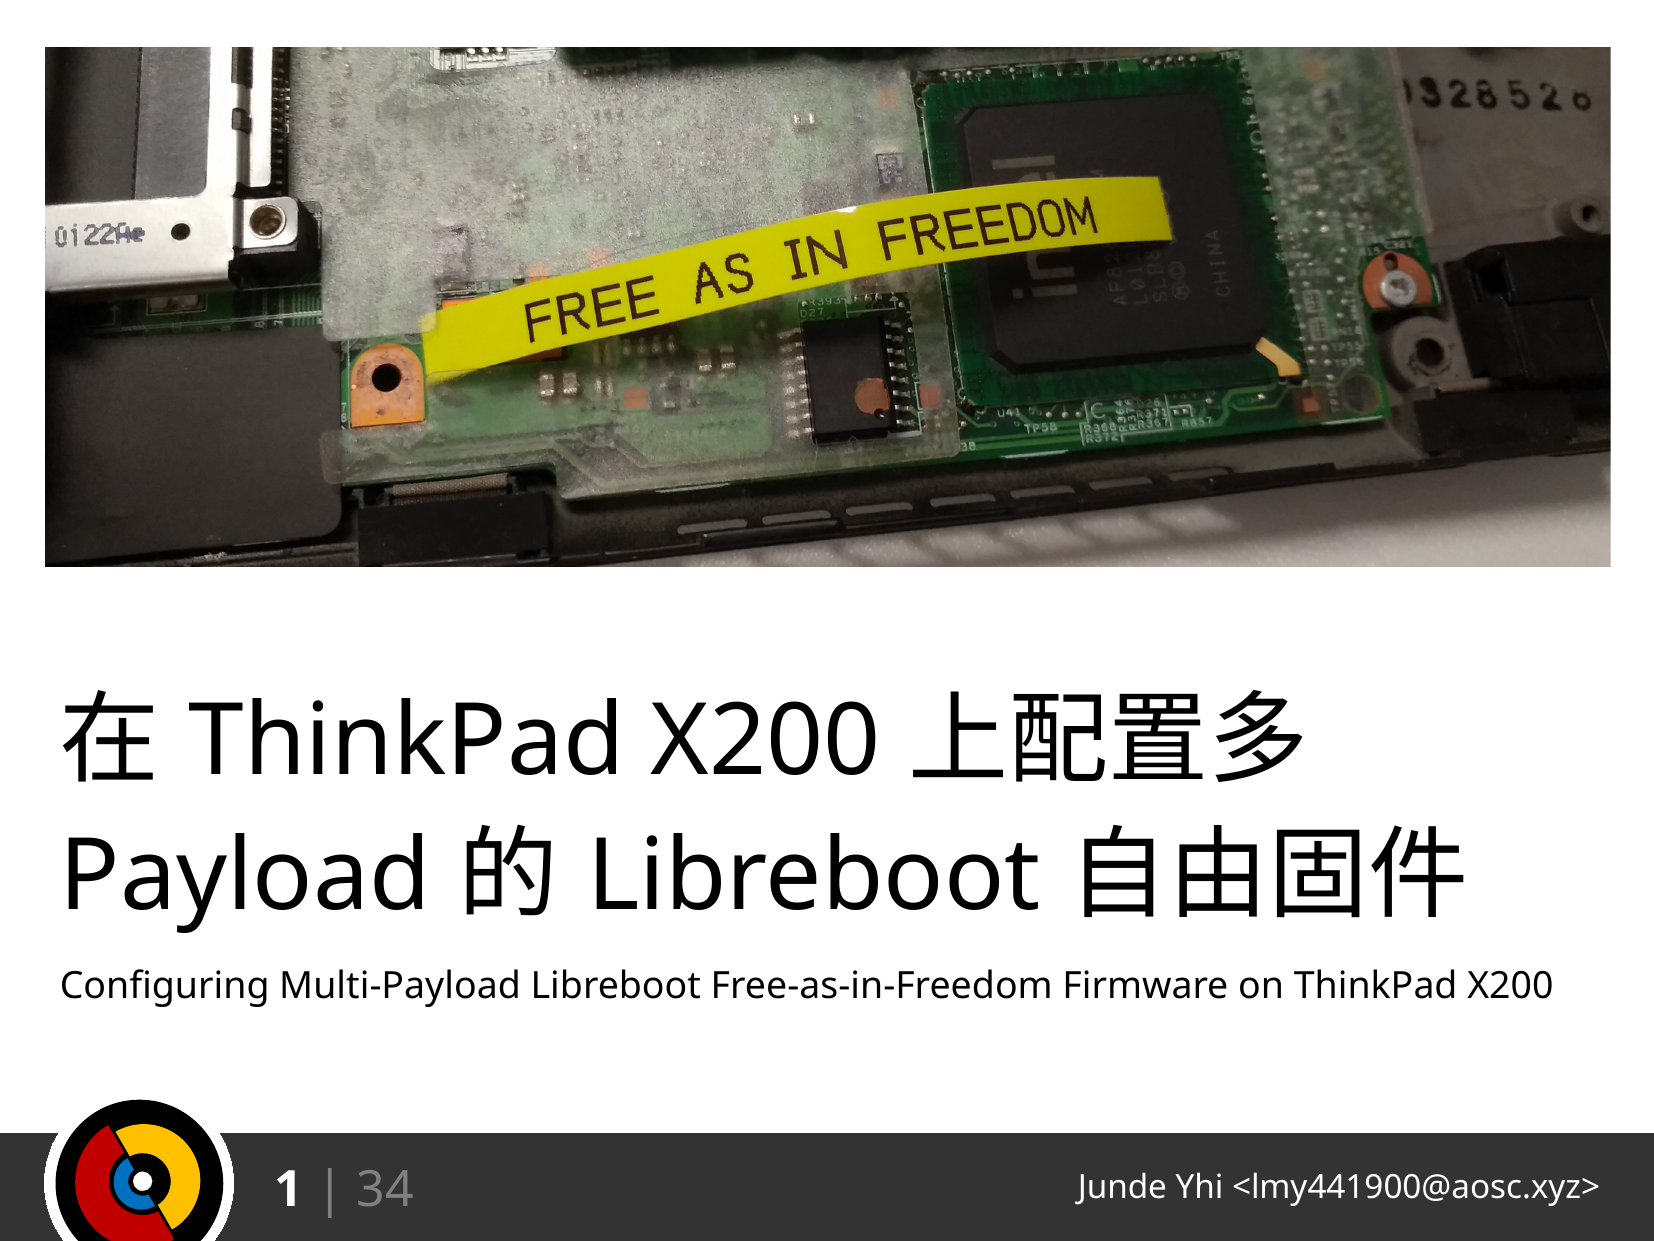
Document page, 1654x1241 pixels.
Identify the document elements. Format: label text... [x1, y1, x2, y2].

text_box 在ThinkPad X200上配置多Payload的Libreboot自由固件 [45, 661, 1652, 973]
picture [45, 47, 1611, 567]
text_box Configuring Multi-Payload Libreboot Free-as-in-Freedom Firmware on ThinkPad X200 [45, 950, 1607, 1022]
